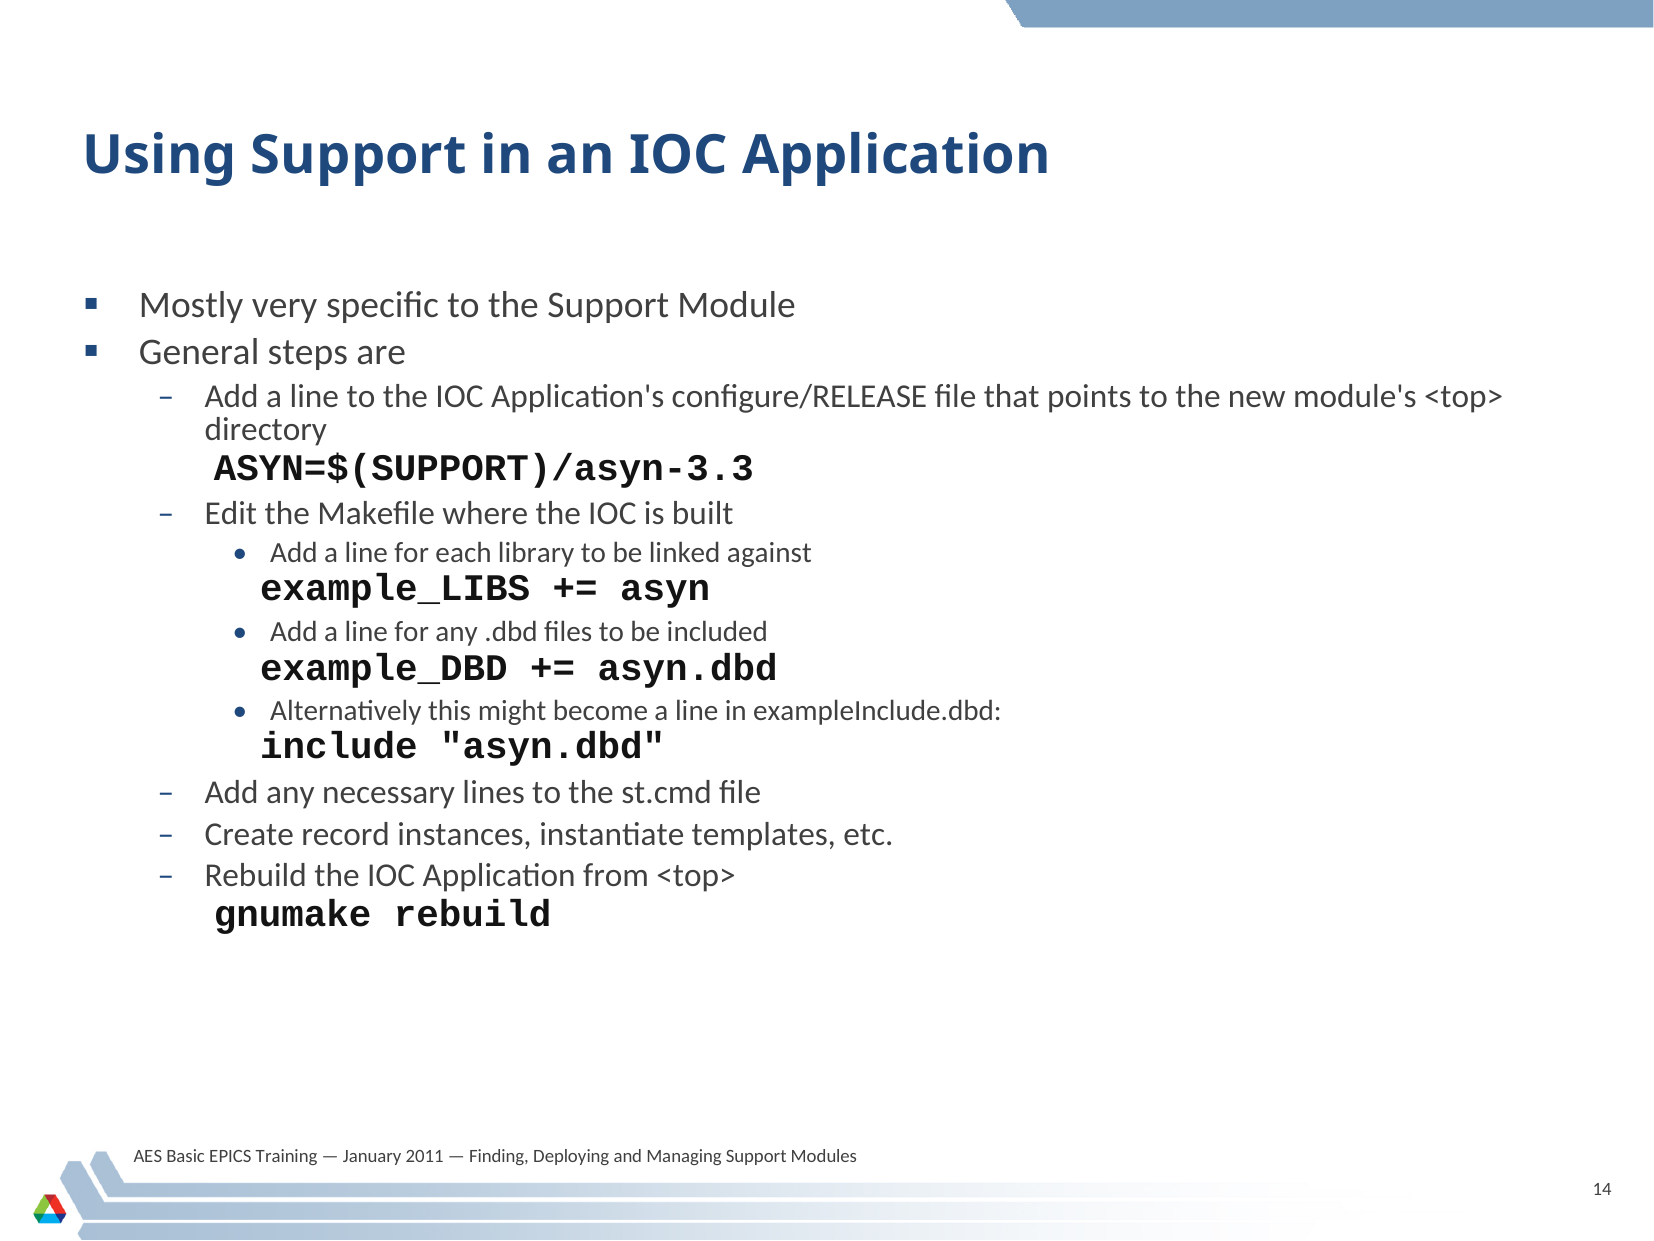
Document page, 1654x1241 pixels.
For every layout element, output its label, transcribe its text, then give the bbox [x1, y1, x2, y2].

picture [0, 0, 1654, 29]
list Mostly very specific to the Support Module General steps are Add a line to the IOC Application's configure/RELEASE file that points to the new module's <top> directory ASYN=$(SUPPORT)/asyn-3.3 Edit the Makefile where the IOC is built Add a line for each library to be linked against example_LIBS += asyn Add a line for any .dbd files to be included example_DBD += asyn.dbd Alternatively this might become a line in exampleInclude.dbd: include "asyn.dbd" Add any necessary lines to the st.cmd file Create record instances, instantiate templates, etc. Rebuild the IOC Application from <top> gnumake rebuild [82, 289, 1571, 1108]
title Using Support in an IOC Application [82, 49, 1571, 257]
picture [0, 1143, 1654, 1240]
